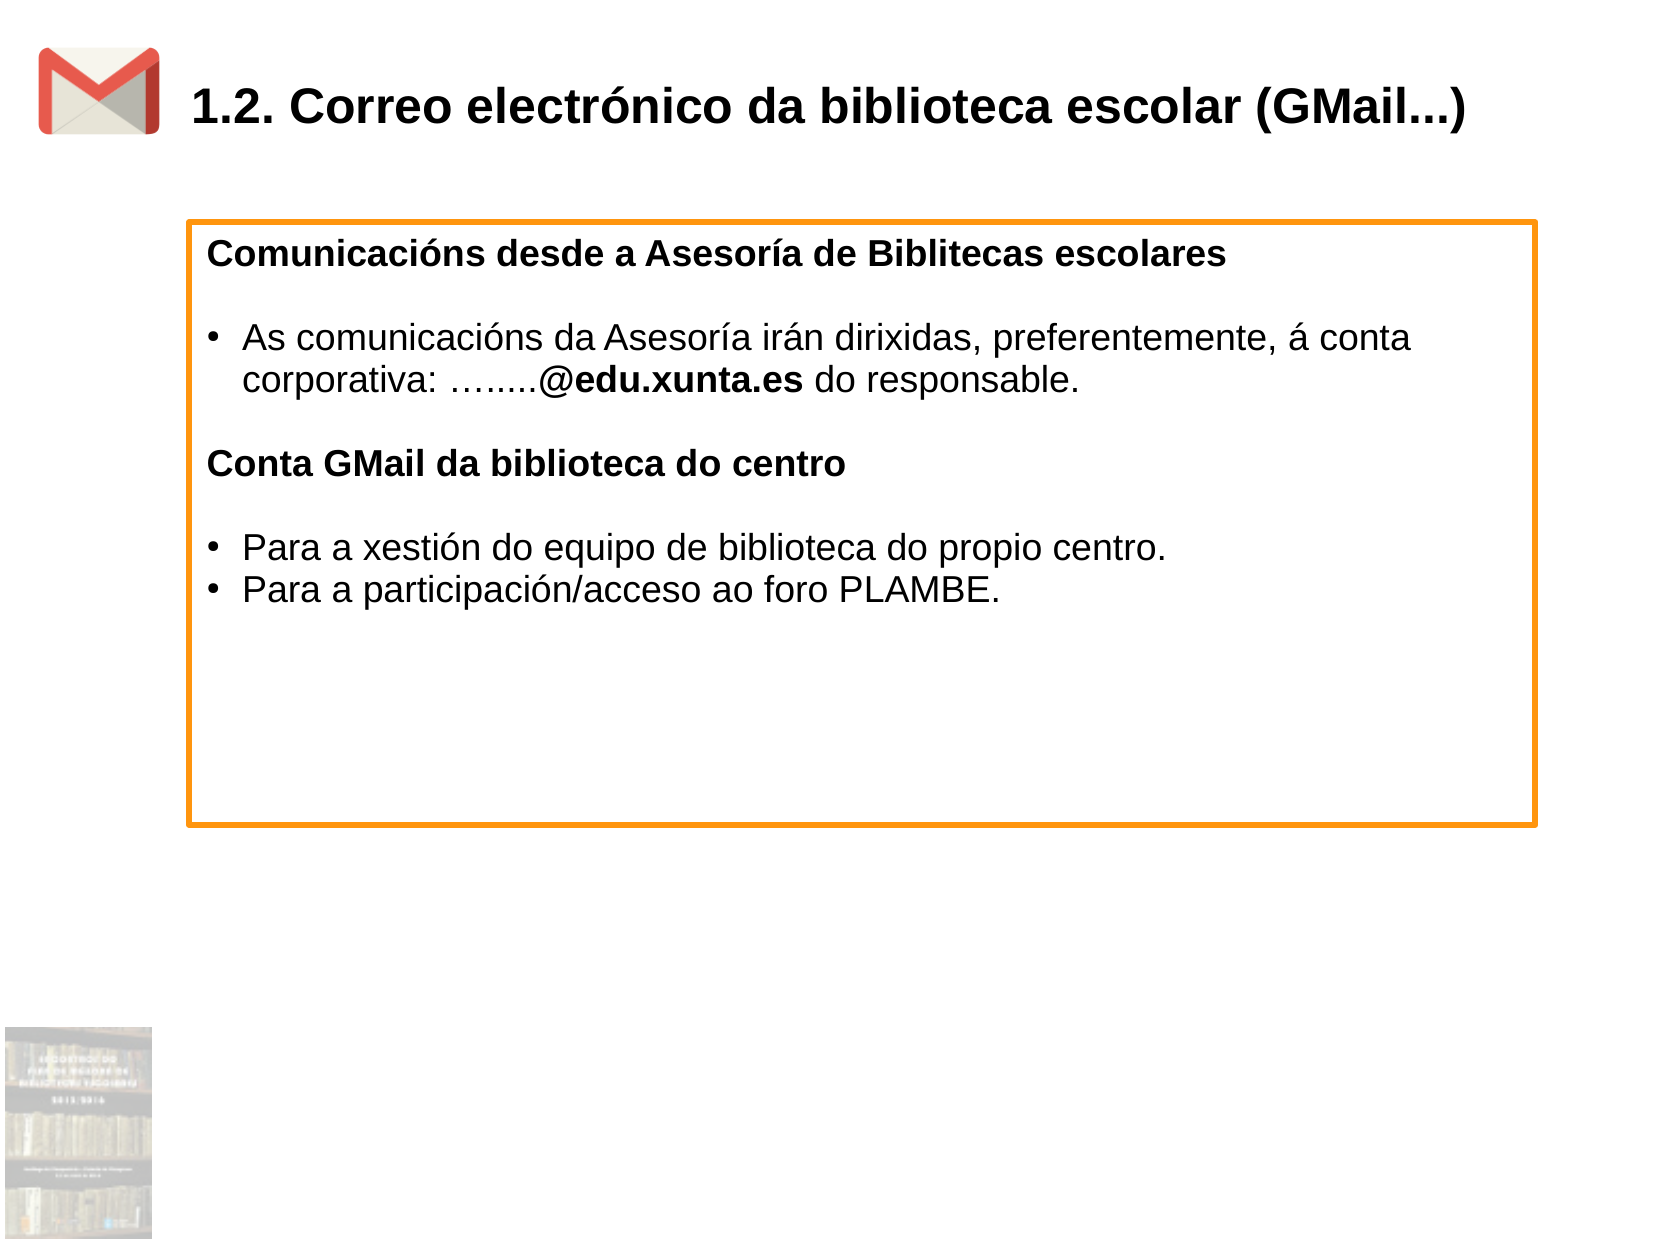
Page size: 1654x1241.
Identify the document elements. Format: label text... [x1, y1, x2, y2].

picture [5, 1027, 152, 1239]
text_box Comunicacións desde a Asesoría de Biblitecas escolares As comunicacións da Asesoría irán dirixidas, preferentemente, á conta corporativa: ….....@edu.xunta.es do responsable. Conta GMail da biblioteca do centro Para a xestión do equipo de biblioteca do propio centro. Para a participación/acceso ao foro PLAMBE. [188, 222, 1536, 825]
text_box 1.2. Correo electrónico da biblioteca escolar (GMail...) [177, 70, 1619, 198]
picture [38, 47, 160, 135]
